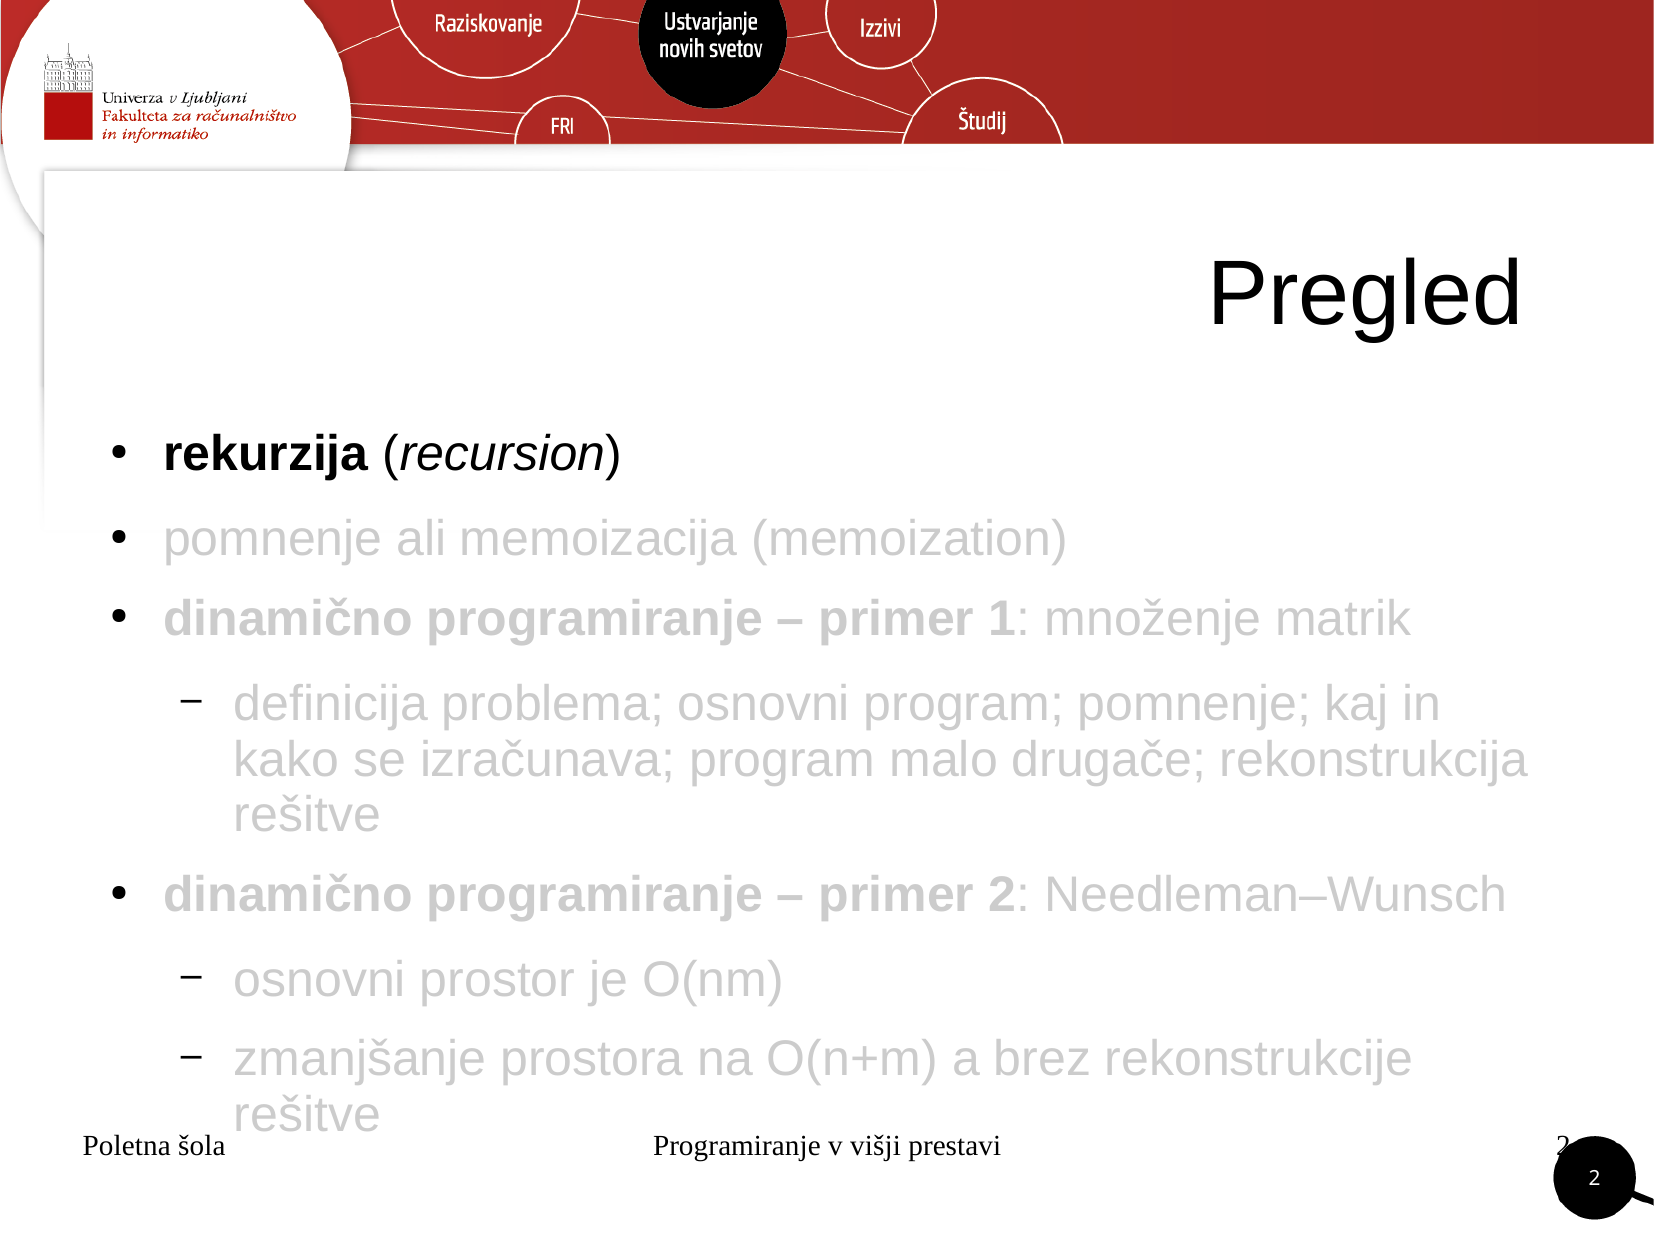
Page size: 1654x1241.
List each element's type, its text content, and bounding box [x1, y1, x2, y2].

picture [0, 0, 1654, 1241]
title Pregled [35, 188, 1524, 397]
text_box <številka> [1553, 1145, 1636, 1212]
list rekurzija (recursion) pomnenje ali memoizacija (memoization) dinamično programiranje – primer 1: množenje matrik definicija problema; osnovni program; pomnenje; kaj in kako se izračunava; program malo drugače; rekonstrukcija rešitve dinamično programiranje – primer 2: Needleman–Wunsch osnovni prostor je O(nm) zmanjšanje prostora na O(n+m) a brez rekonstrukcije rešitve [92, 425, 1548, 1063]
